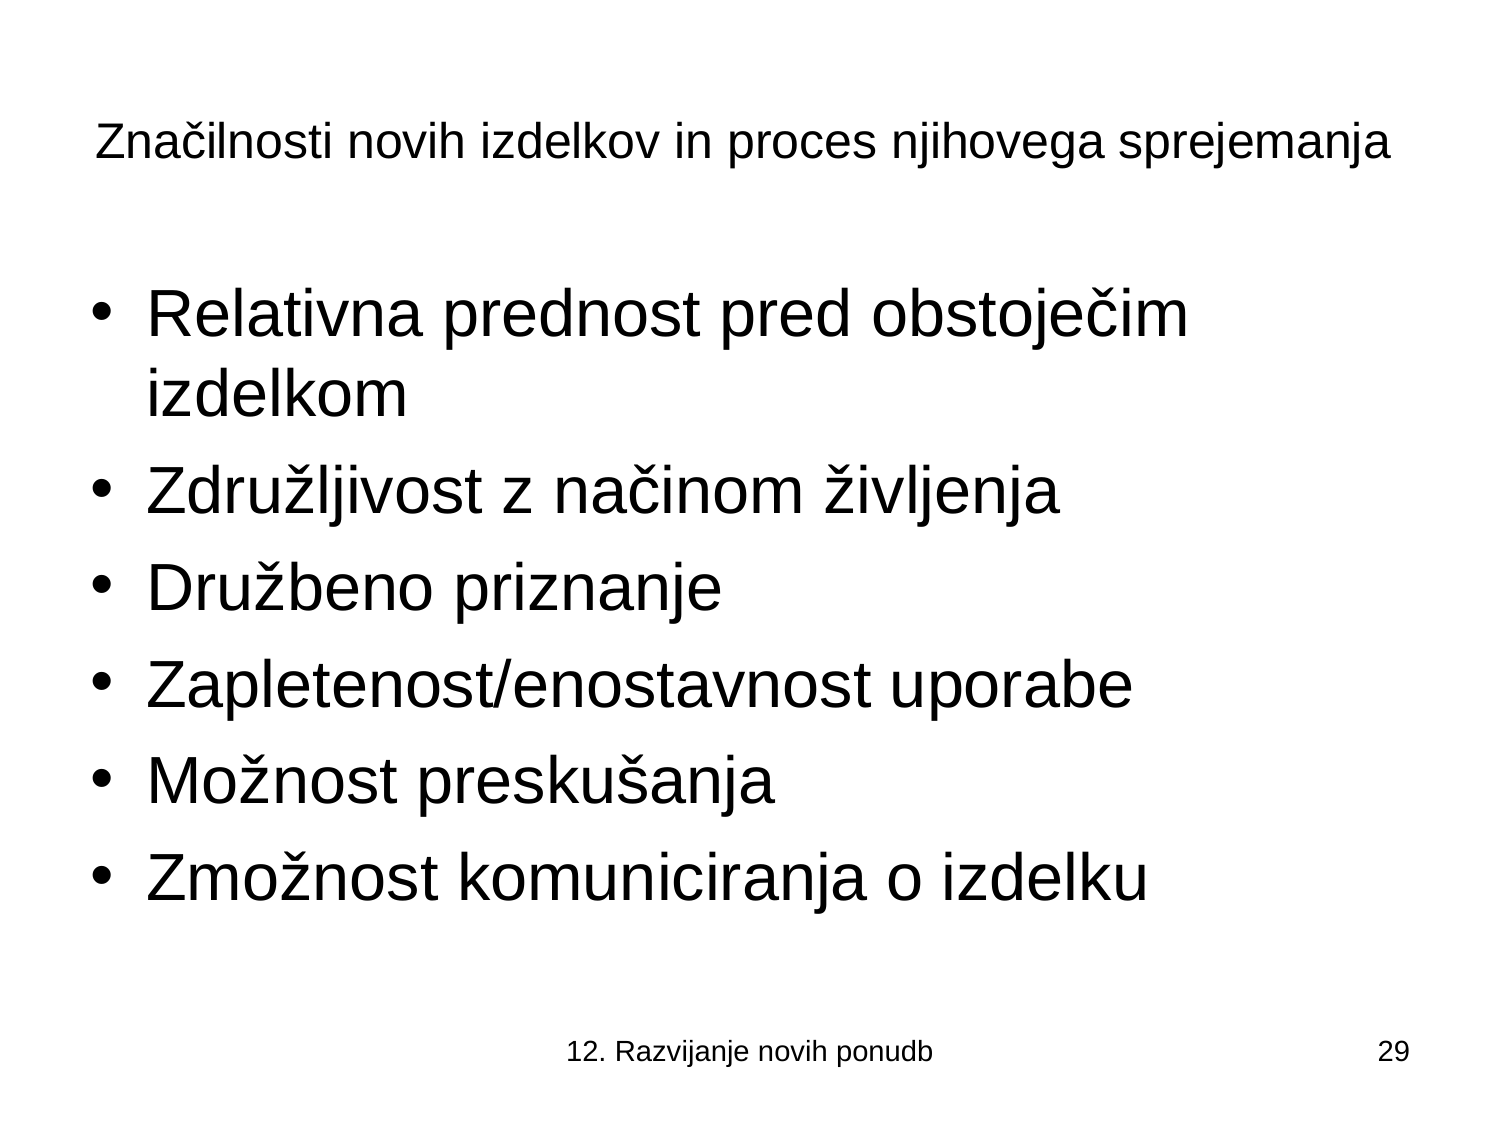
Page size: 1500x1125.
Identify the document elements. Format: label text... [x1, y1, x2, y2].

text_box 12. Razvijanje novih ponudb [512, 1024, 988, 1103]
title Značilnosti novih izdelkov in proces njihovega sprejemanja [75, 45, 1426, 233]
text_box <number> [1074, 1024, 1426, 1103]
list Relativna prednost pred obstoječim izdelkom Združljivost z načinom življenja Družbeno priznanje Zapletenost/enostavnost uporabe Možnost preskušanja Zmožnost komuniciranja o izdelku [75, 262, 1426, 1006]
